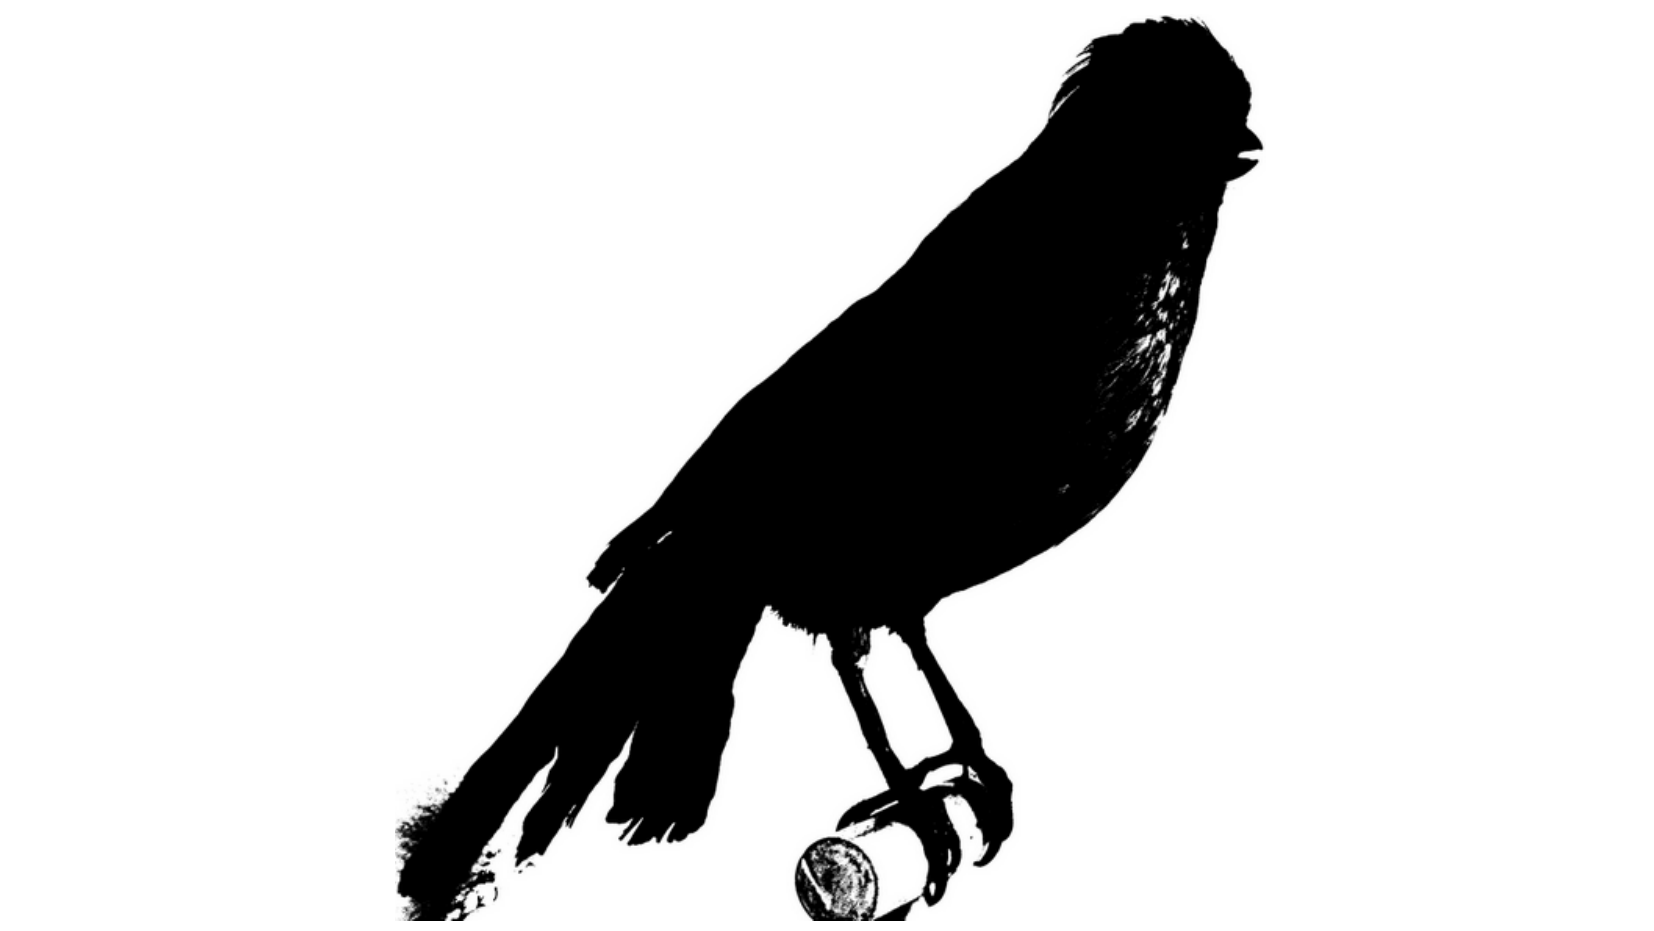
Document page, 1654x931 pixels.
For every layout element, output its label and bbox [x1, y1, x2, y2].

picture [395, 14, 1266, 921]
